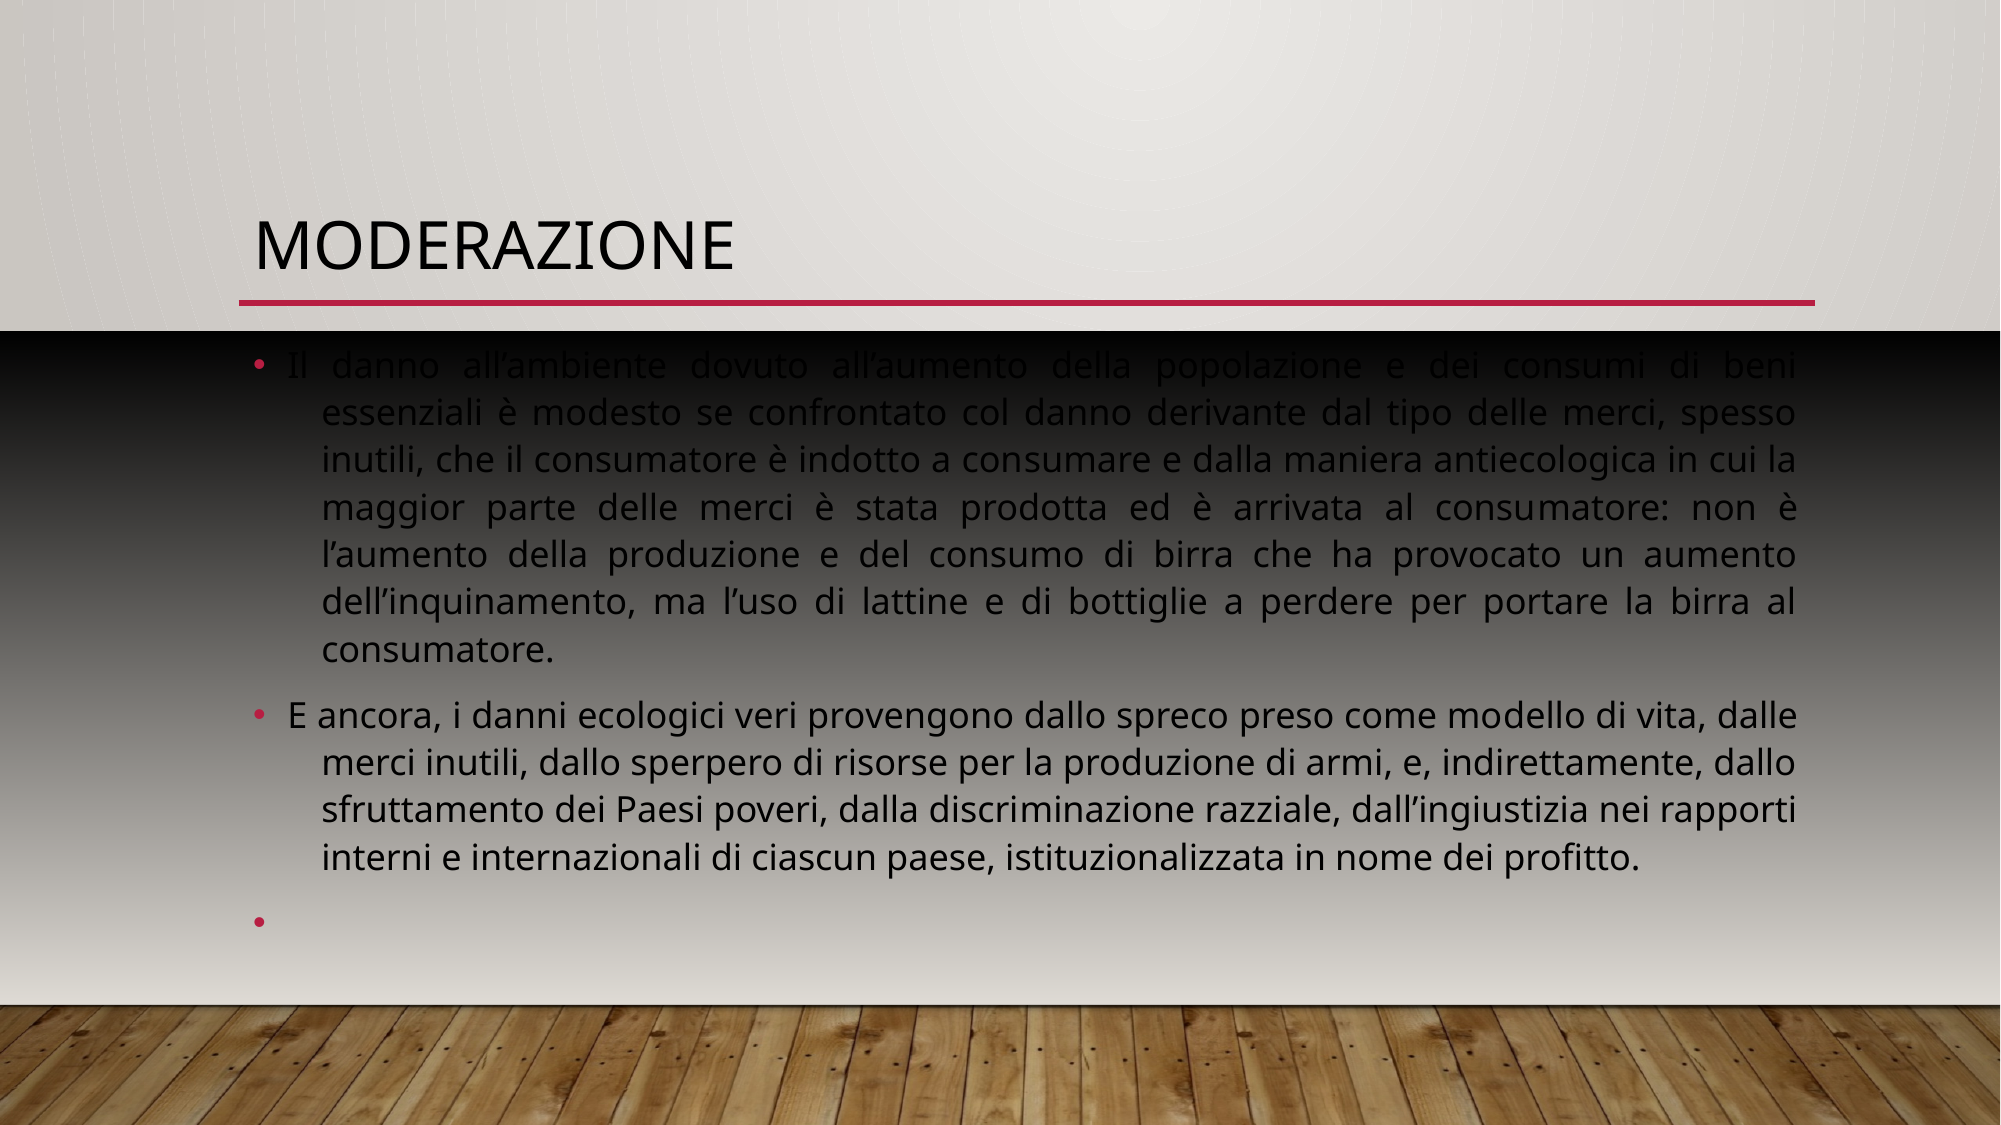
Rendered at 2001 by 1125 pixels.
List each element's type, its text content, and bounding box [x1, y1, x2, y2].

list Il danno all’ambiente do­vuto all’aumento della popolazione e dei consumi di beni essenziali è mode­sto se confrontato col danno derivante dal tipo delle merci, spesso inutili, che il consumatore è indotto a con­sumare e dalla maniera antiecologica in cui la maggior parte delle merci è stata prodotta ed è arrivata al consu­matore: non è l’aumento della produ­zione e del consumo di birra che ha provocato un aumento dell’inquinamen­to, ma l’uso di lattine e di bottiglie a perdere per portare la birra al consu­matore. E ancora, i danni ecologici veri pro­vengono dallo spreco preso come mo­dello di vita, dalle merci inutili, dallo sperpero di risorse per la produzione di armi, e, indirettamente, dallo sfrut­tamento dei Paesi poveri, dalla discri­minazione razziale, dall’ingiustizia nei rapporti interni e internazionali di ciascun paese, istituzionalizzata in nome dei profitto. [238, 330, 1814, 897]
title moderazione [238, 131, 1814, 305]
